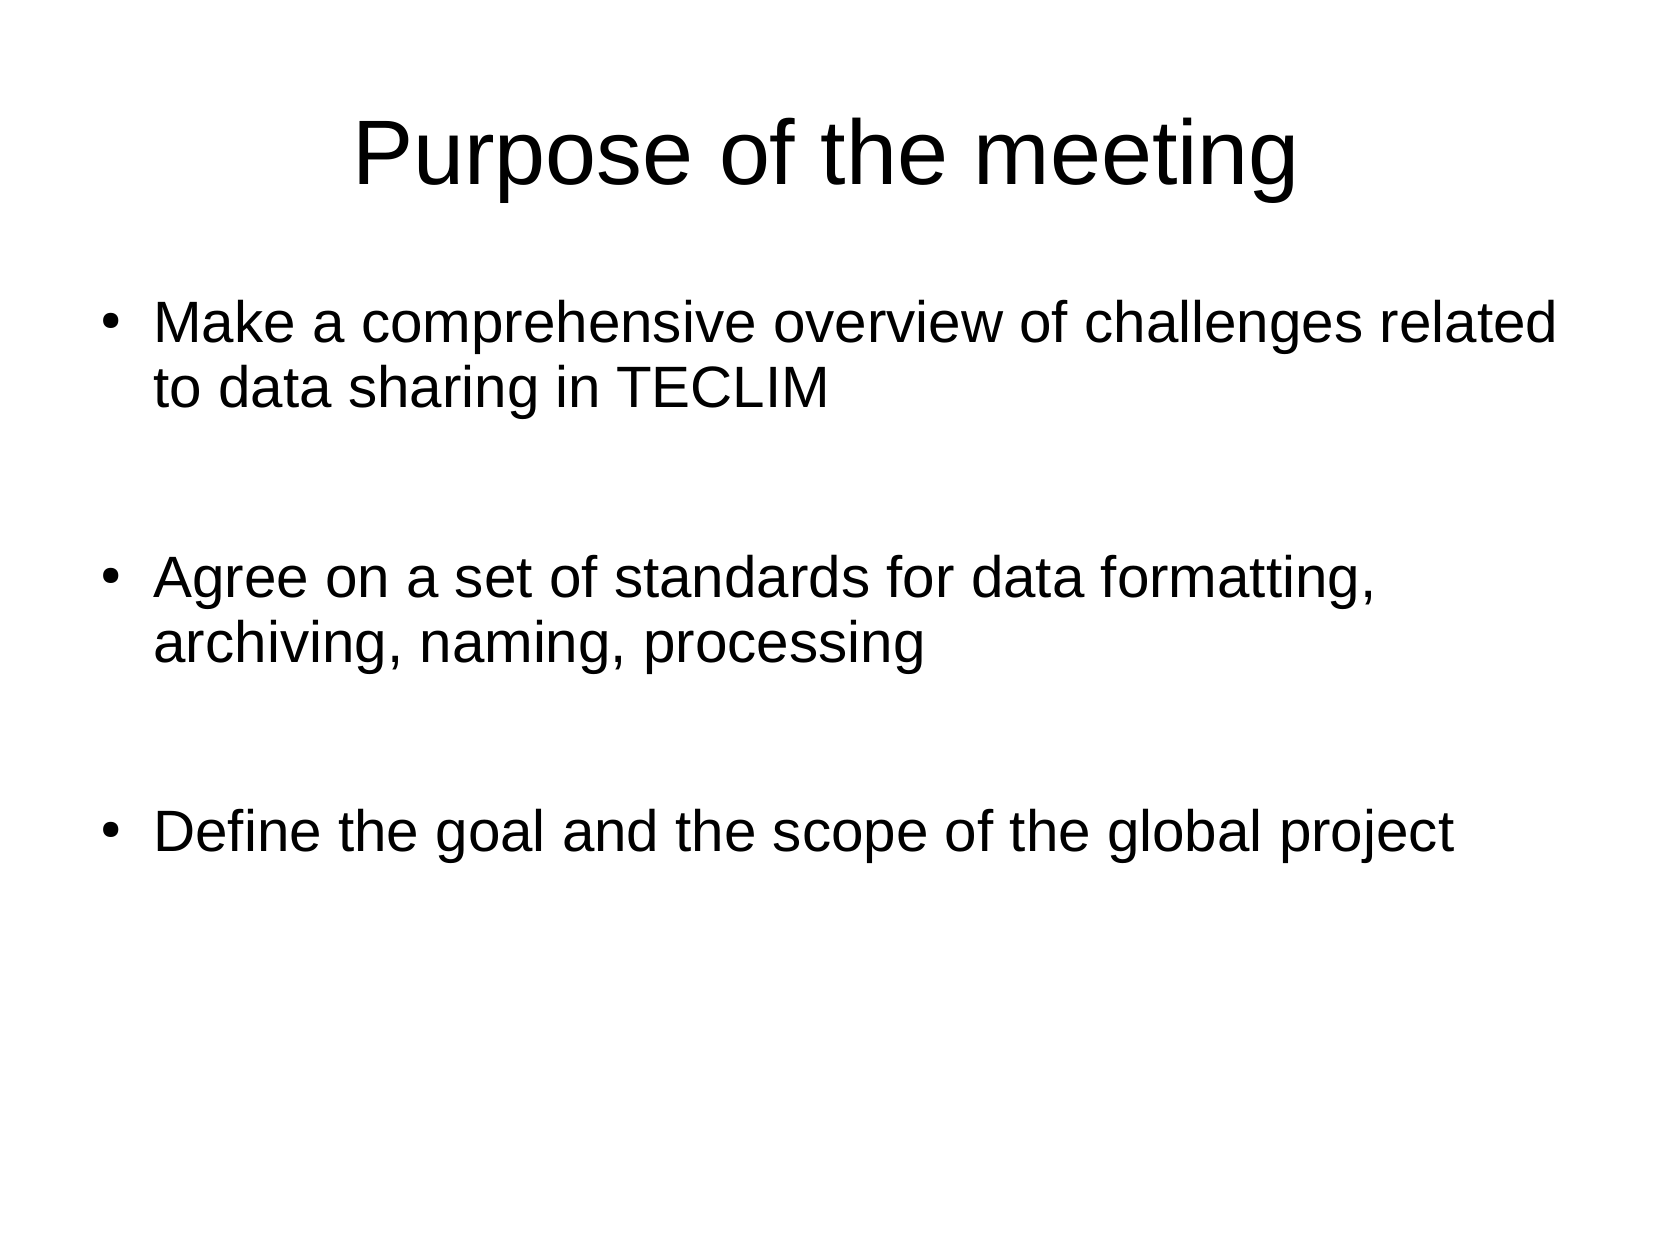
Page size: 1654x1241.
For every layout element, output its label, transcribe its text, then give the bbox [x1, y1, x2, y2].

title Purpose of the meeting [82, 49, 1571, 257]
list Make a comprehensive overview of challenges related to data sharing in TECLIM Agree on a set of standards for data formatting, archiving, naming, processing Define the goal and the scope of the global project [82, 290, 1571, 1010]
